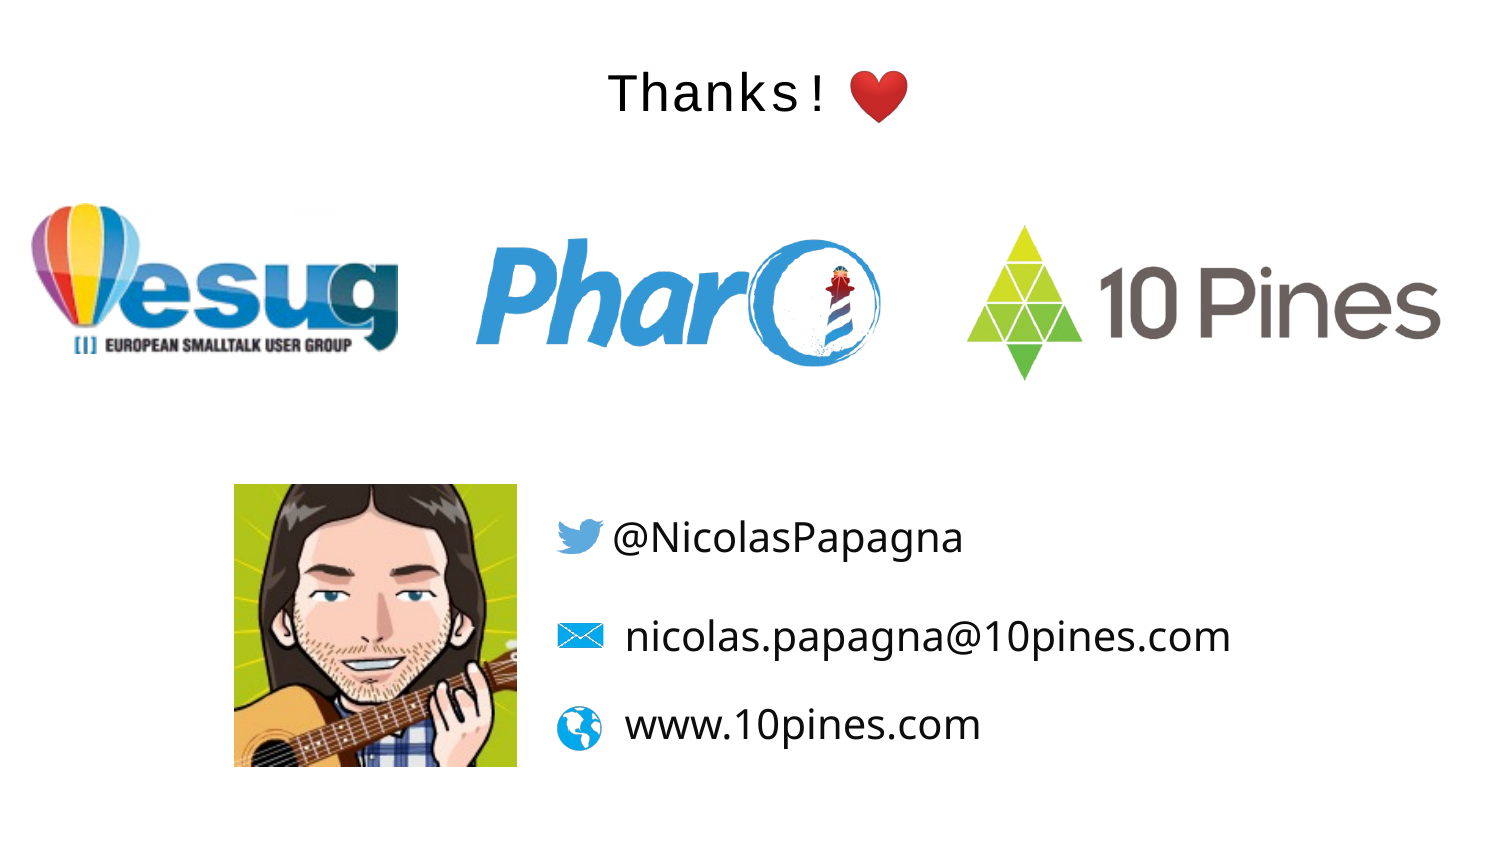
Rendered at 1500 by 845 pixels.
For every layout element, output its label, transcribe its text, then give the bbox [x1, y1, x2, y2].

picture [556, 614, 604, 655]
text_box Thanks! [591, 58, 849, 136]
picture [556, 705, 602, 751]
text_box @NicolasPapagna [597, 503, 1033, 569]
picture [234, 484, 517, 767]
picture [937, 191, 1469, 414]
picture [848, 66, 909, 127]
picture [475, 233, 881, 367]
text_box www.10pines.com [609, 690, 1322, 756]
picture [556, 519, 604, 554]
picture [31, 203, 398, 354]
text_box nicolas.papagna@10pines.com [609, 602, 1322, 667]
